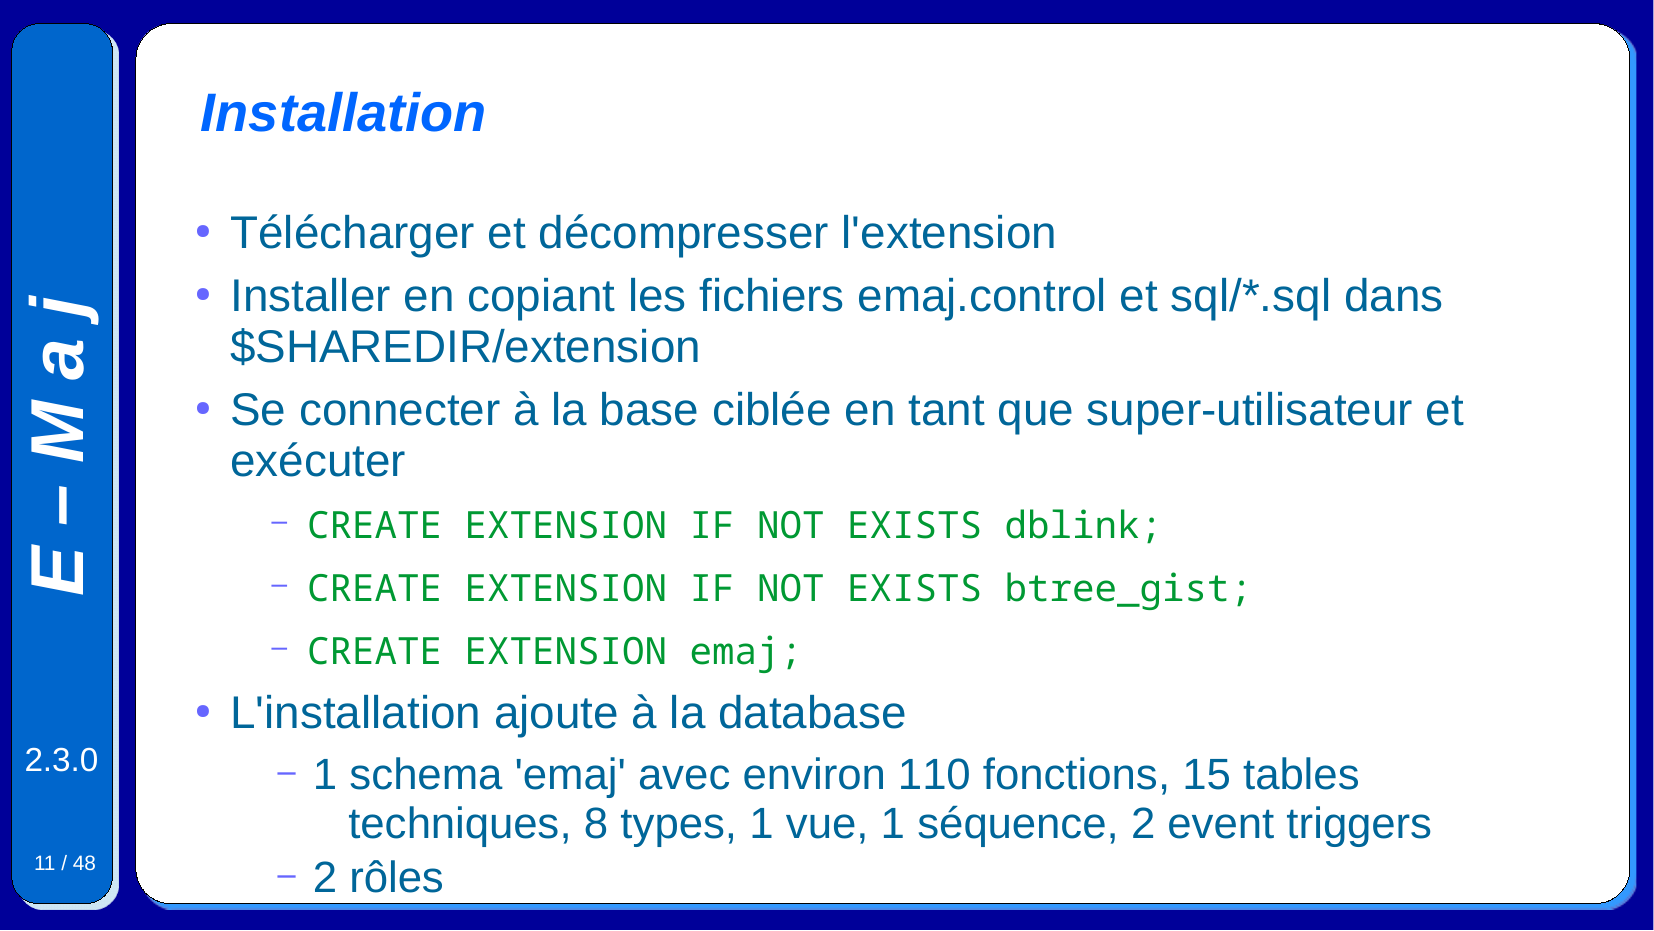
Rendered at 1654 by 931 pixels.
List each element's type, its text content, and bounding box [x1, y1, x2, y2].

title Installation [200, 34, 1575, 191]
list Télécharger et décompresser l'extension Installer en copiant les fichiers emaj.control et sql/*.sql dans $SHAREDIR/extension Se connecter à la base ciblée en tant que super-utilisateur et exécuter CREATE EXTENSION IF NOT EXISTS dblink; CREATE EXTENSION IF NOT EXISTS btree_gist; CREATE EXTENSION emaj; L'installation ajoute à la database 1 schema 'emaj' avec environ 110 fonctions, 15 tables techniques, 8 types, 1 vue, 1 séquence, 2 event triggers 2 rôles [177, 206, 1587, 880]
